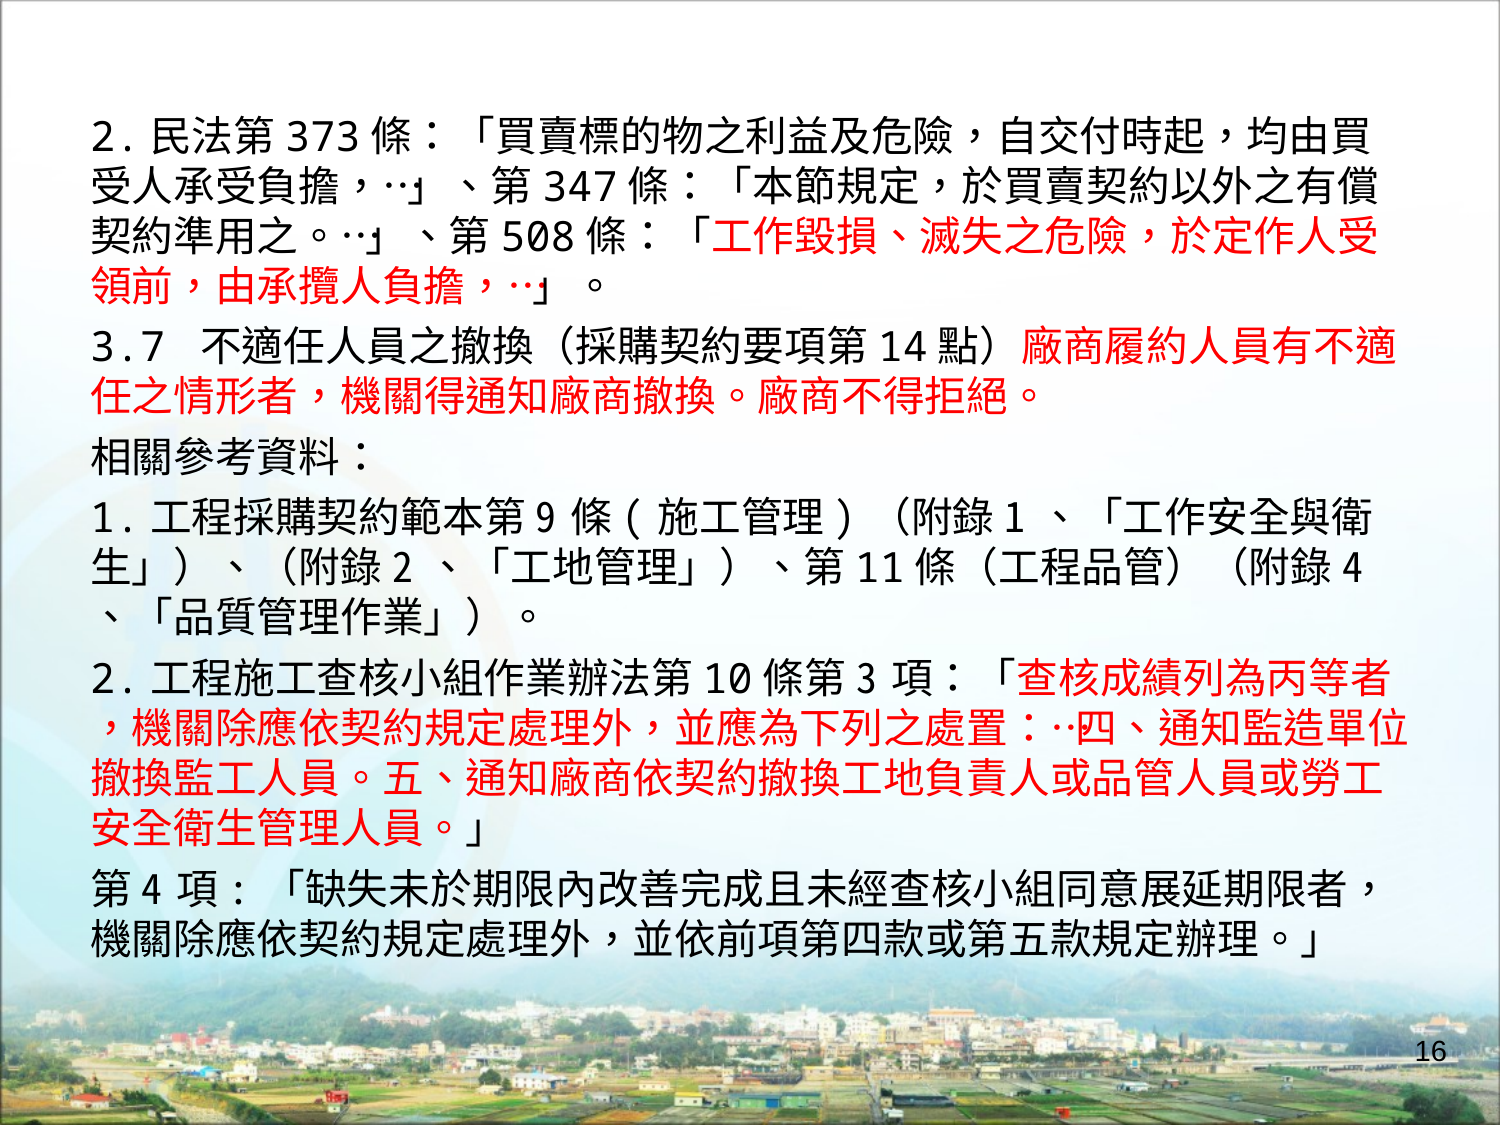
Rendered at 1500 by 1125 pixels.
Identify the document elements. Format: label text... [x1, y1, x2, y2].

list 2.民法第373條：「買賣標的物之利益及危險，自交付時起，均由買受人承受負擔，…」、第347條：「本節規定，於買賣契約以外之有償契約準用之。…」、第508條：「工作毀損、滅失之危險，於定作人受領前，由承攬人負擔，…」。 3.7 不適任人員之撤換（採購契約要項第14點）廠商履約人員有不適任之情形者，機關得通知廠商撤換。廠商不得拒絕。 相關參考資料： 1.工程採購契約範本第9條(施工管理)（附錄1、「工作安全與衛生」）、（附錄2、「工地管理」）、第11條（工程品管）（附錄4、「品質管理作業」）。 2.工程施工查核小組作業辦法第10條第3項：「查核成績列為丙等者，機關除應依契約規定處理外，並應為下列之處置：…四、通知監造單位撤換監工人員。五、通知廠商依契約撤換工地負責人或品管人員或勞工安全衛生管理人員。」 第4項:「缺失未於期限內改善完成且未經查核小組同意展延期限者，機關除應依契約規定處理外，並依前項第四款或第五款規定辦理。」 [75, 101, 1426, 1005]
text_box <編號> [1111, 1024, 1462, 1103]
picture [0, 0, 1500, 1125]
